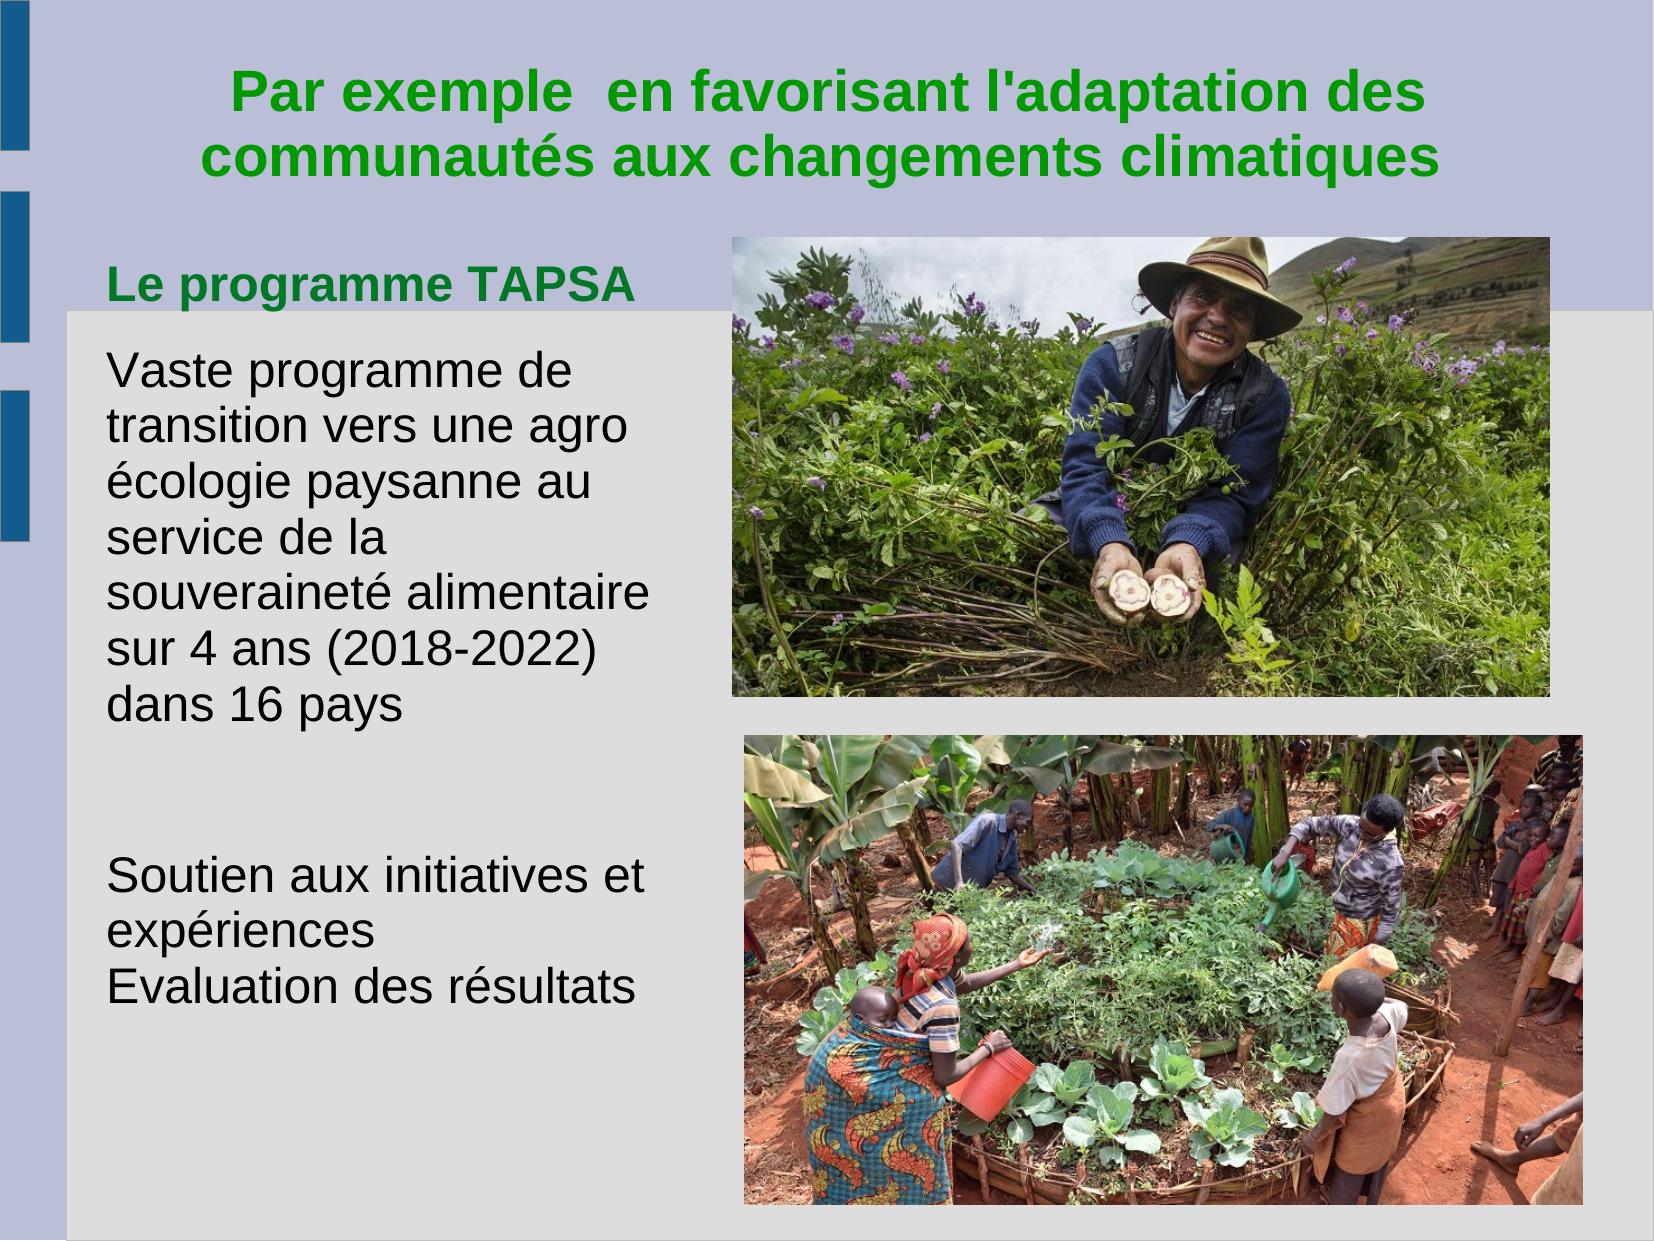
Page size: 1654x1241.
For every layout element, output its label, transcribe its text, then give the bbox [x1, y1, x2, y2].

picture [744, 735, 1583, 1205]
list Le programme TAPSA Vaste programme de transition vers une agro écologie paysanne au service de la souveraineté alimentaire sur 4 ans (2018-2022) dans 16 pays Soutien aux initiatives et expériences Evaluation des résultats [35, 256, 686, 1134]
title Par exemple en favorisant l'adaptation des communautés aux changements climatiques [123, 35, 1536, 213]
picture [732, 237, 1550, 697]
